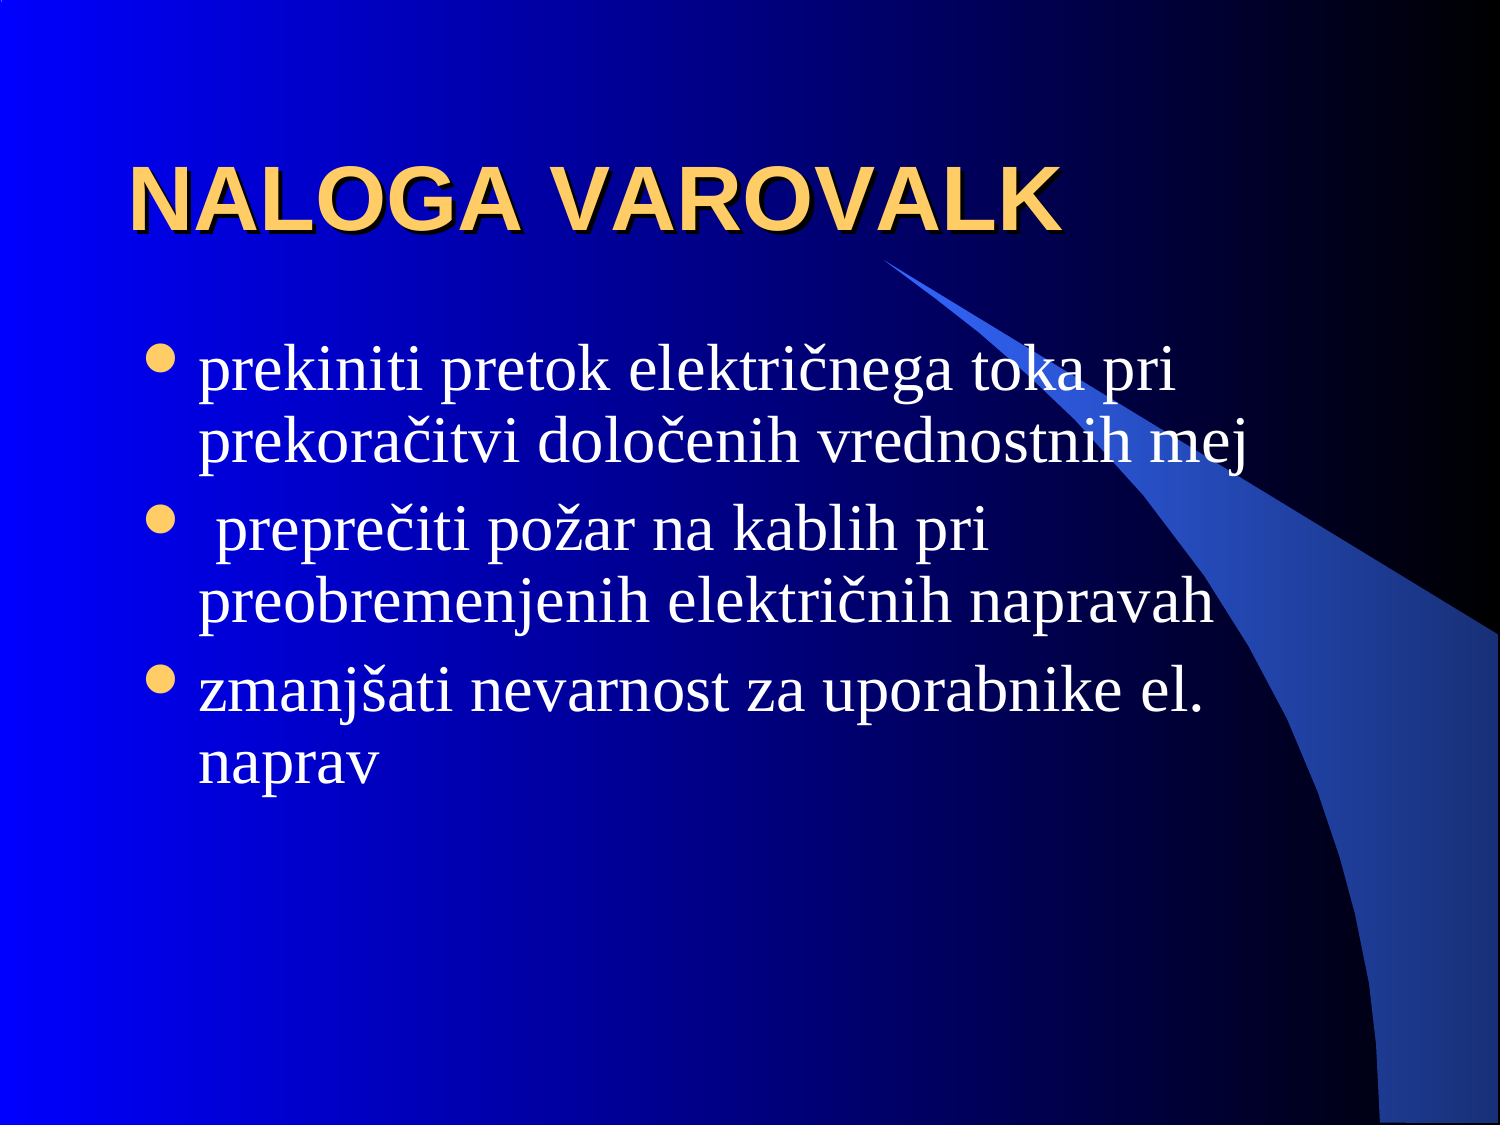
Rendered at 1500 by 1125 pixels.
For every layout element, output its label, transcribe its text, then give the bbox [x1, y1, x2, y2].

list prekiniti pretok električnega toka pri prekoračitvi določenih vrednostnih mej preprečiti požar na kablih pri preobremenjenih električnih napravah zmanjšati nevarnost za uporabnike el. naprav [111, 324, 1387, 1001]
title NALOGA VAROVALK [111, 99, 1438, 288]
